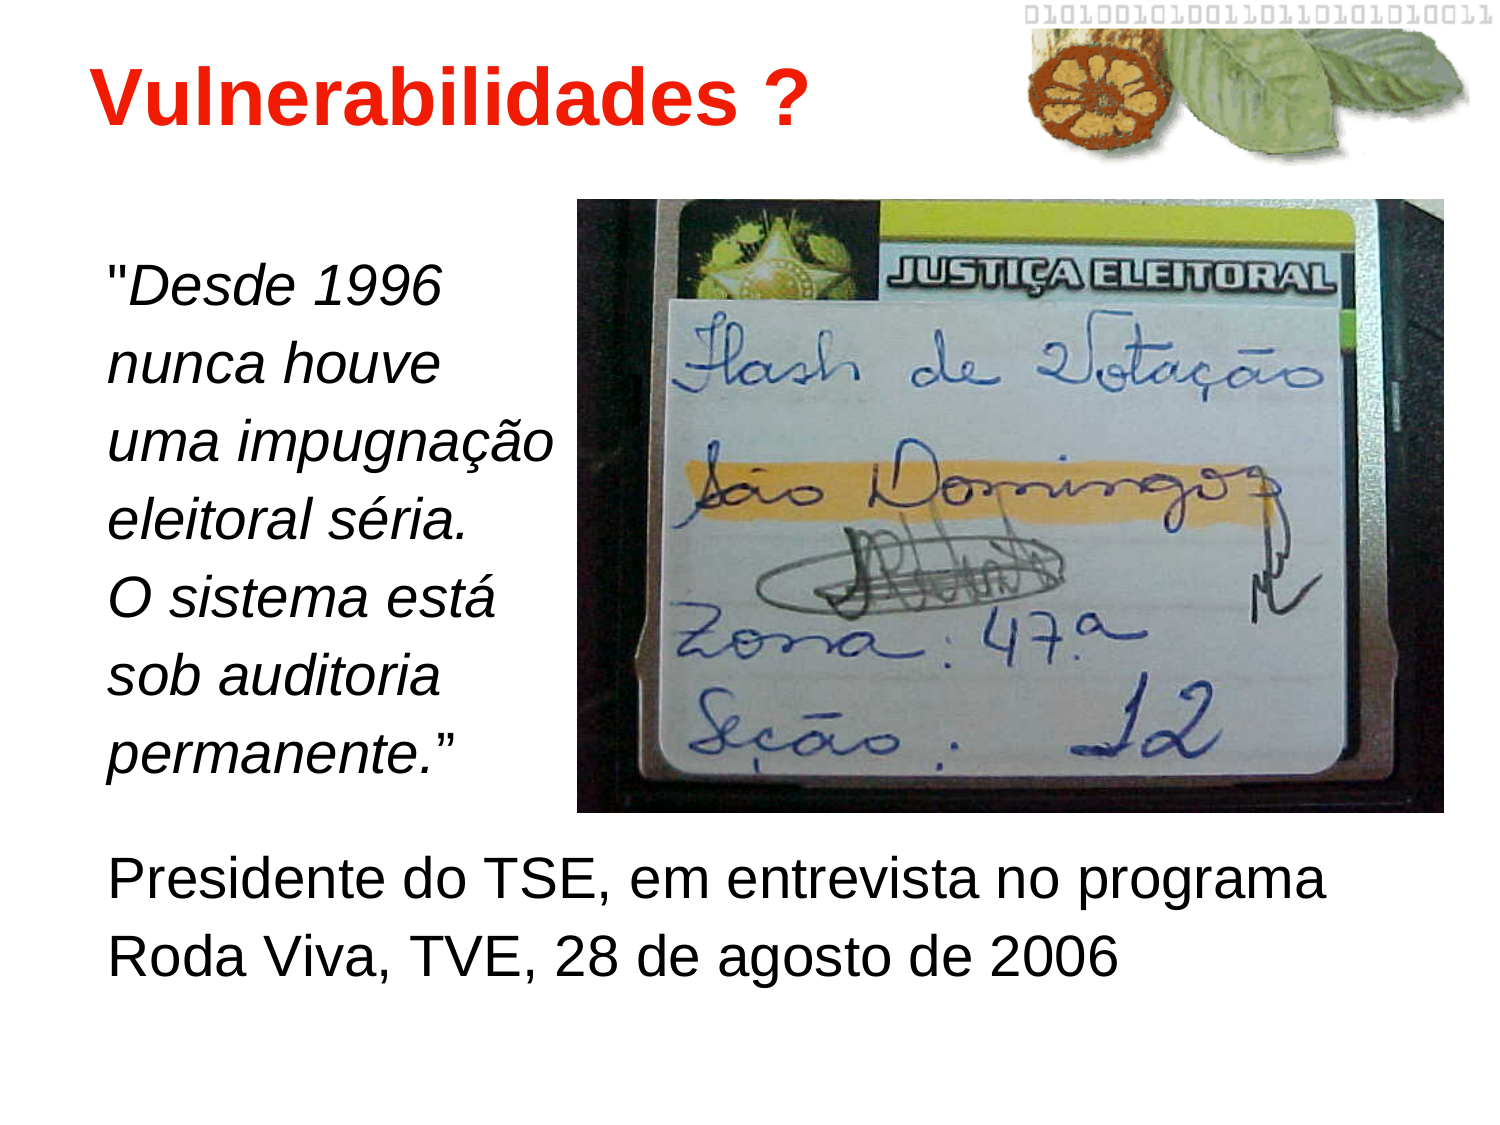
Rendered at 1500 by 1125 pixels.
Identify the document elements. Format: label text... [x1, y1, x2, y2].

text_box "Desde 1996 nunca houve uma impugnação eleitoral séria. O sistema está sob auditoria permanente.” Presidente do TSE, em entrevista no programa Roda Viva, TVE, 28 de agosto de 2006 [108, 239, 1345, 989]
title Vulnerabilidades ? [75, 21, 850, 151]
picture [577, 199, 1444, 813]
picture [1021, 0, 1494, 166]
